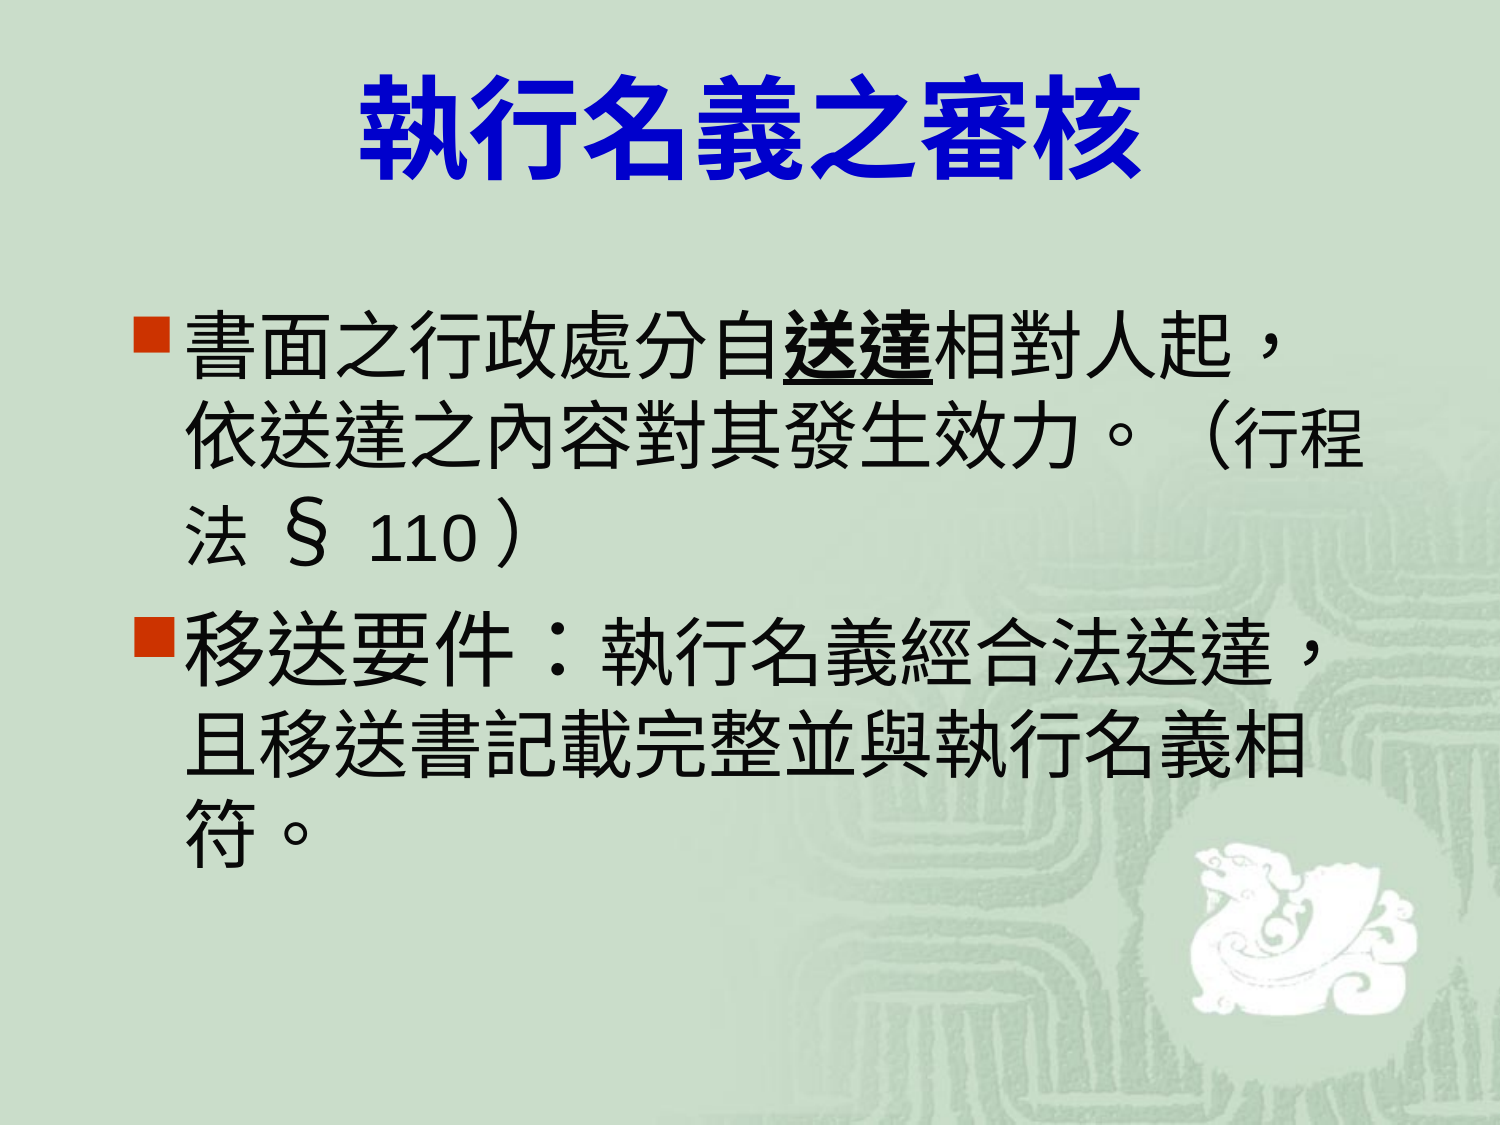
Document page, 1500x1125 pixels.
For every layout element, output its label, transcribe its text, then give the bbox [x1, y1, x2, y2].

list 書面之行政處分自送達相對人起，依送達之內容對其發生效力。（行程法§ 110） 移送要件：執行名義經合法送達，且移送書記載完整並與執行名義相符。 [112, 290, 1388, 1002]
picture [0, 0, 1500, 1125]
title 執行名義之審核 [88, 65, 1412, 186]
